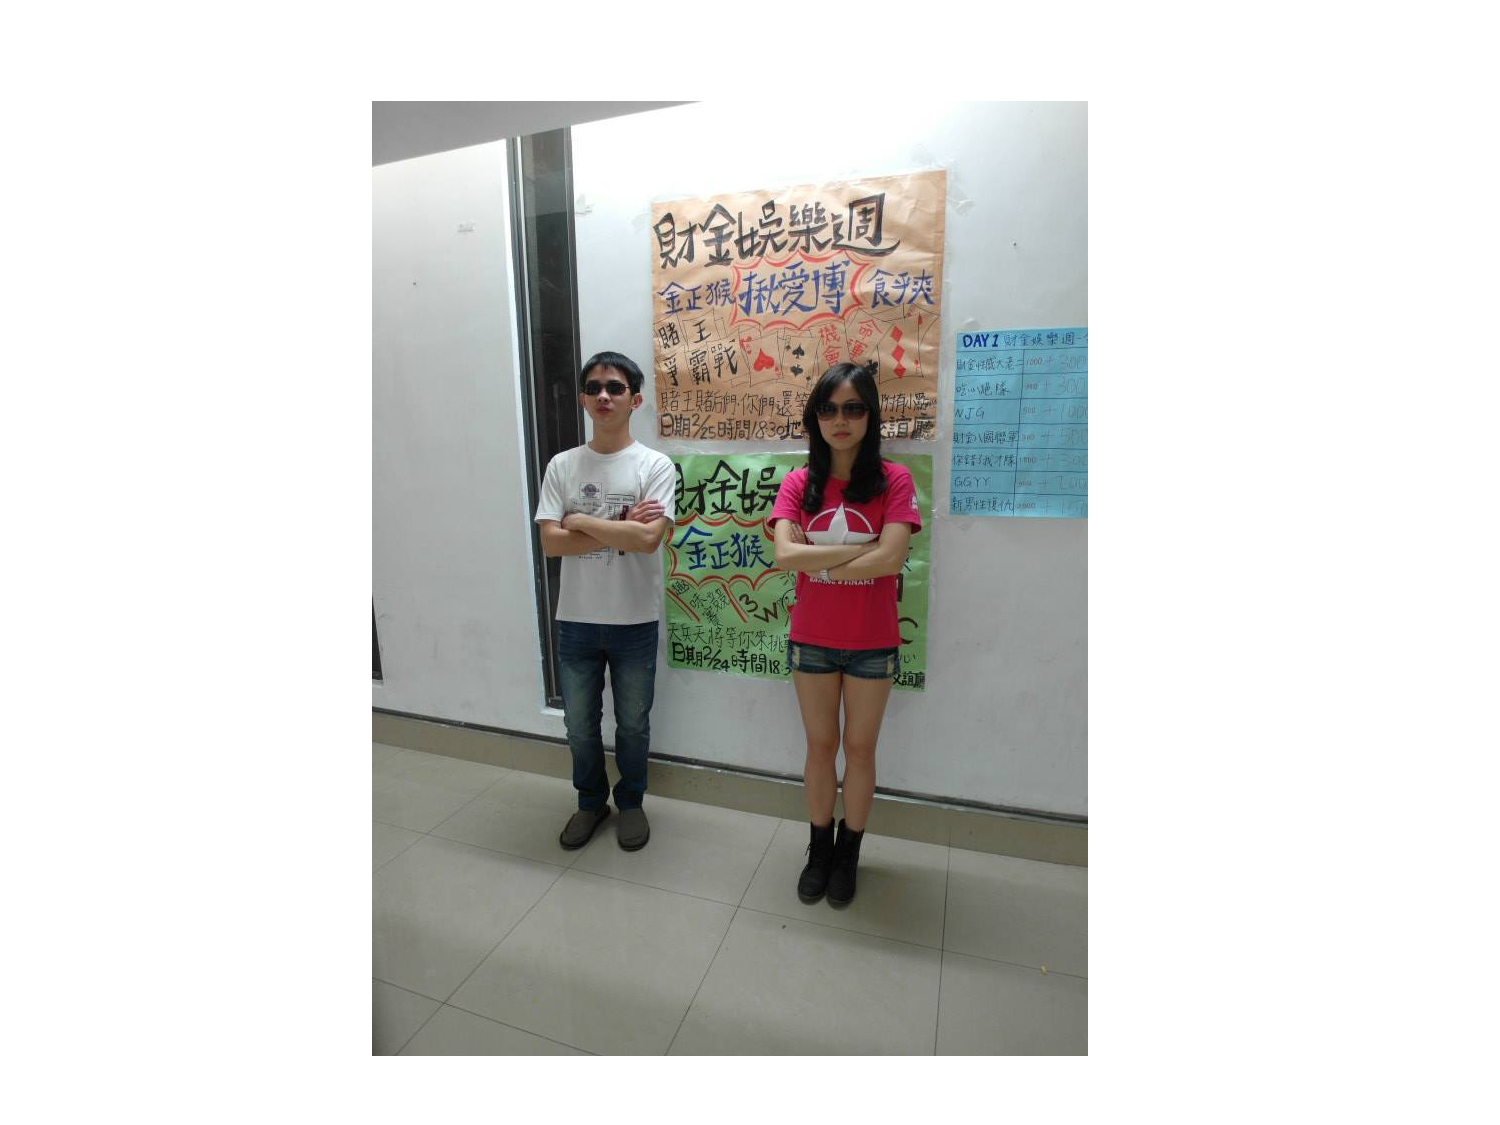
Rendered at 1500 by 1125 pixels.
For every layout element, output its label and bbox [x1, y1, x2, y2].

picture [372, 101, 1088, 1056]
